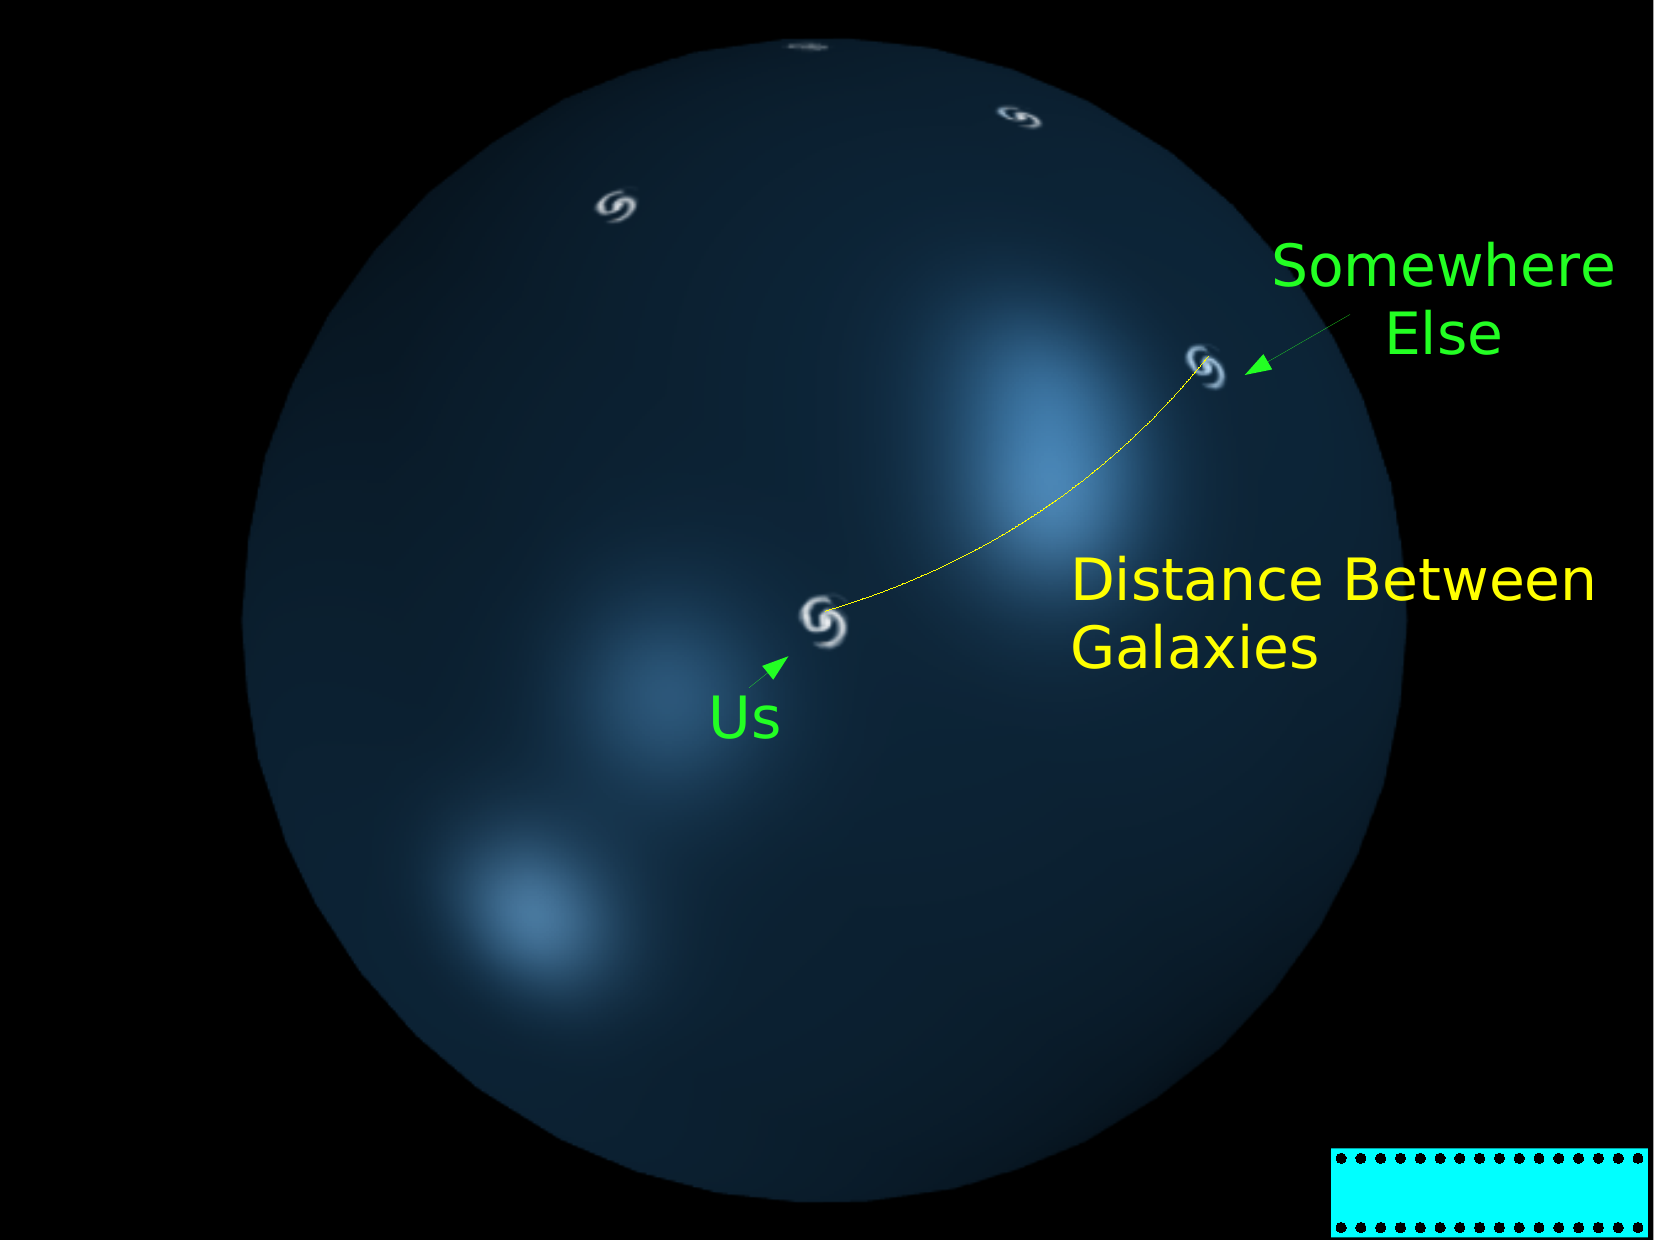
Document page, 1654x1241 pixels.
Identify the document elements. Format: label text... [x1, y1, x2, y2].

picture [39, 0, 1614, 1241]
text_box Distance Between Galaxies [1055, 539, 1613, 690]
text_box [1331, 1148, 1648, 1238]
text_box Somewhere Else [1256, 225, 1632, 376]
text_box Us [693, 677, 797, 760]
